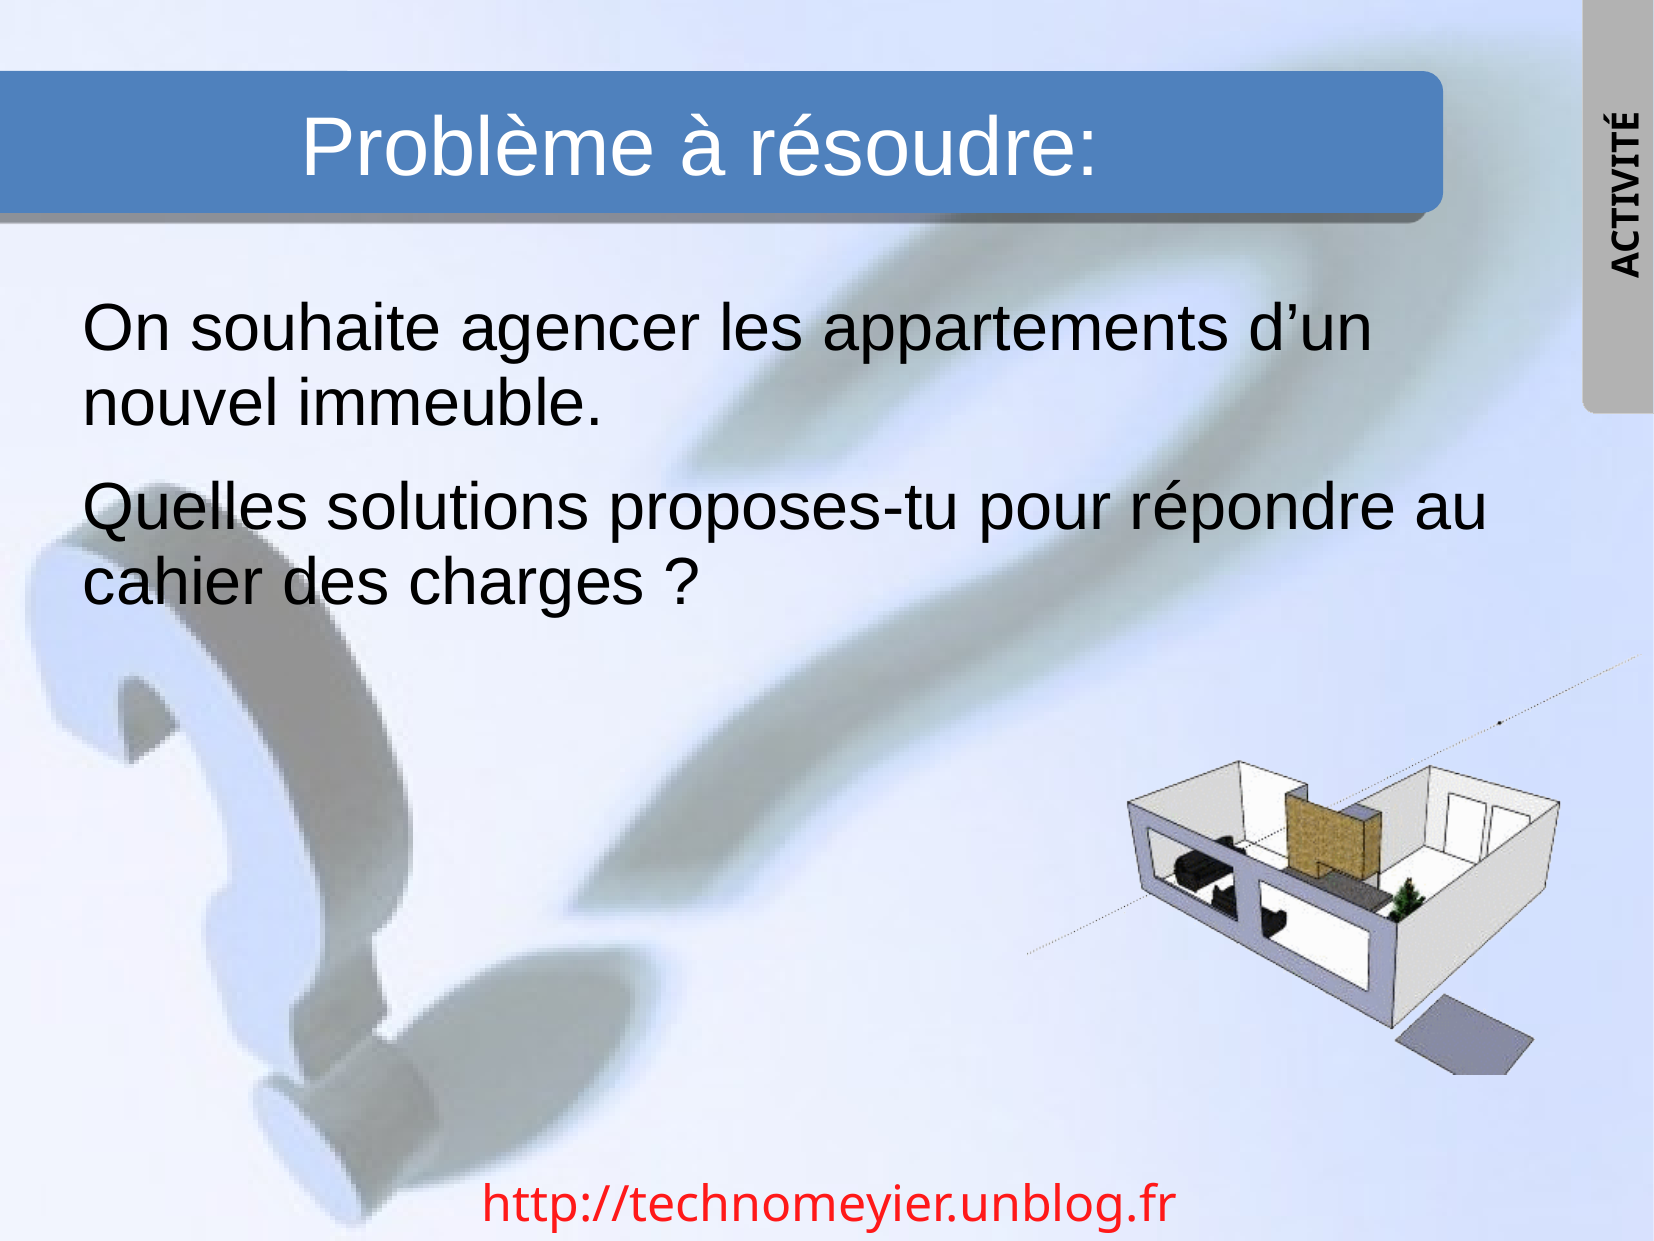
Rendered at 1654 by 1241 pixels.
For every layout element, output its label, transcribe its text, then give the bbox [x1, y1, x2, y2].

text_box http://technomeyier.unblog.fr [2, 1164, 1654, 1240]
list On souhaite agencer les appartements d’un nouvel immeuble. Quelles solutions proposes-tu pour répondre au cahier des charges ? [82, 290, 1571, 1010]
text_box Problème à résoudre: [0, 70, 1444, 213]
text_box ACTIVITÉ [1582, 0, 1654, 414]
picture [0, 0, 1654, 1241]
